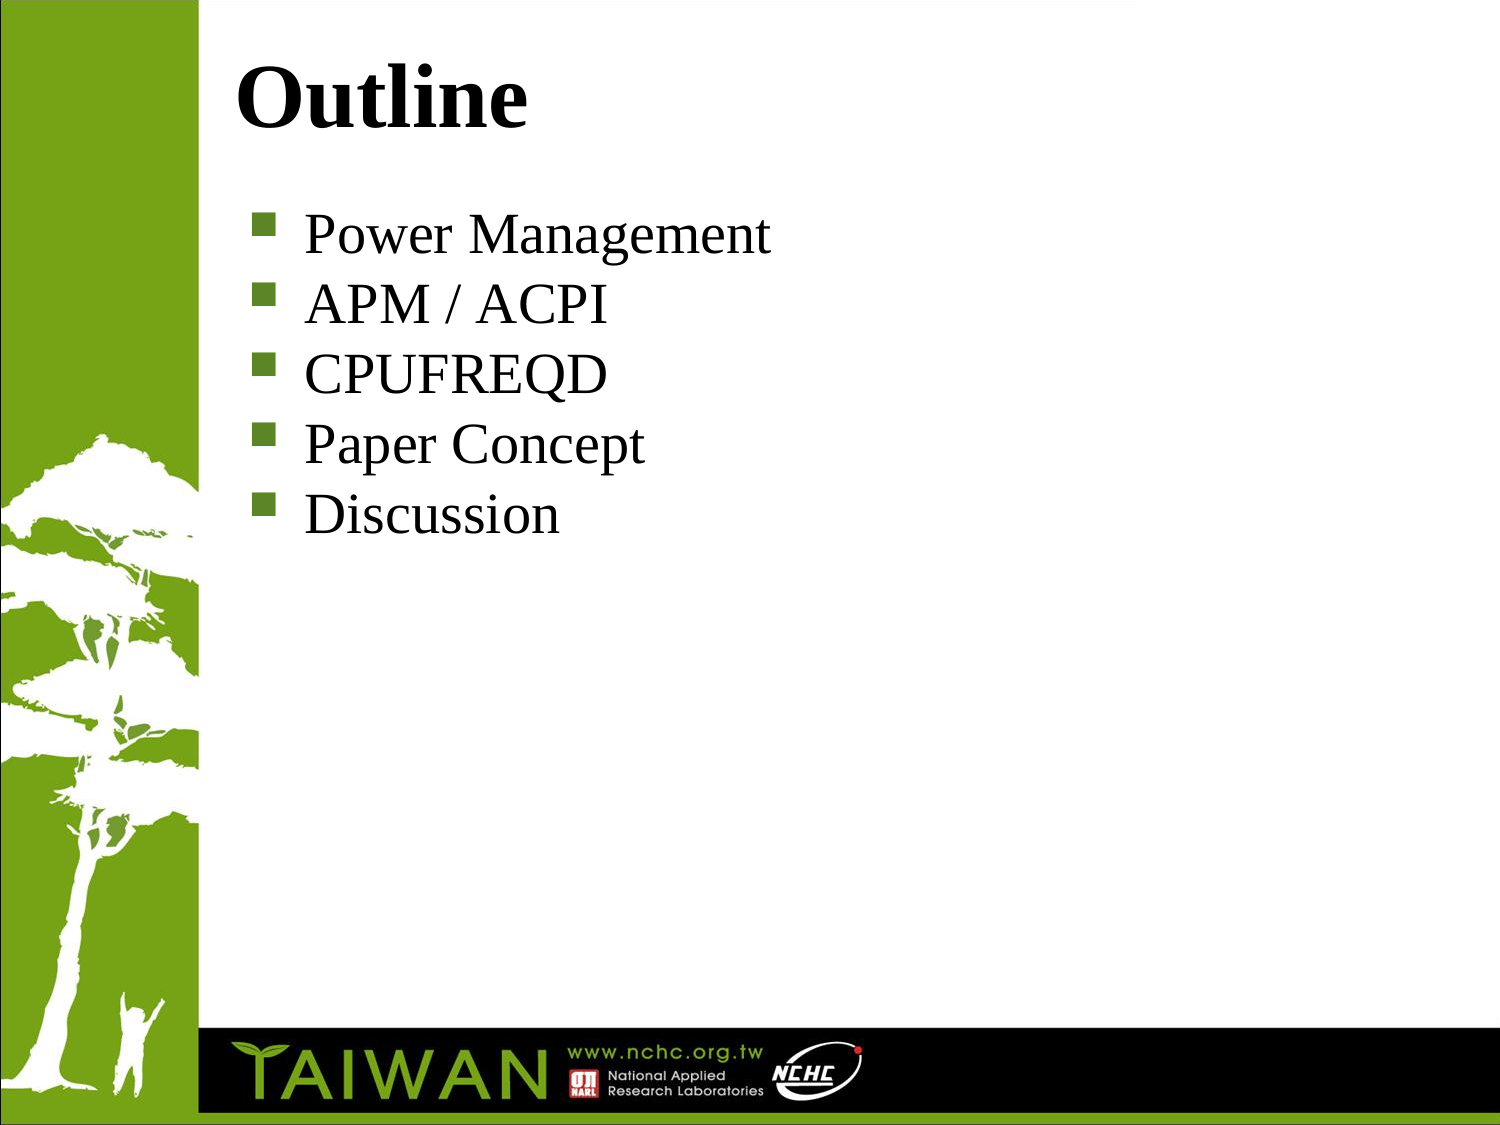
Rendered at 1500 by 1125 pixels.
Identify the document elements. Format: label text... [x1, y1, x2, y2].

picture [0, 0, 1500, 1125]
title Outline [234, 35, 1500, 147]
text_box Power Management APM / ACPI CPUFREQD Paper Concept Discussion [233, 187, 1454, 879]
